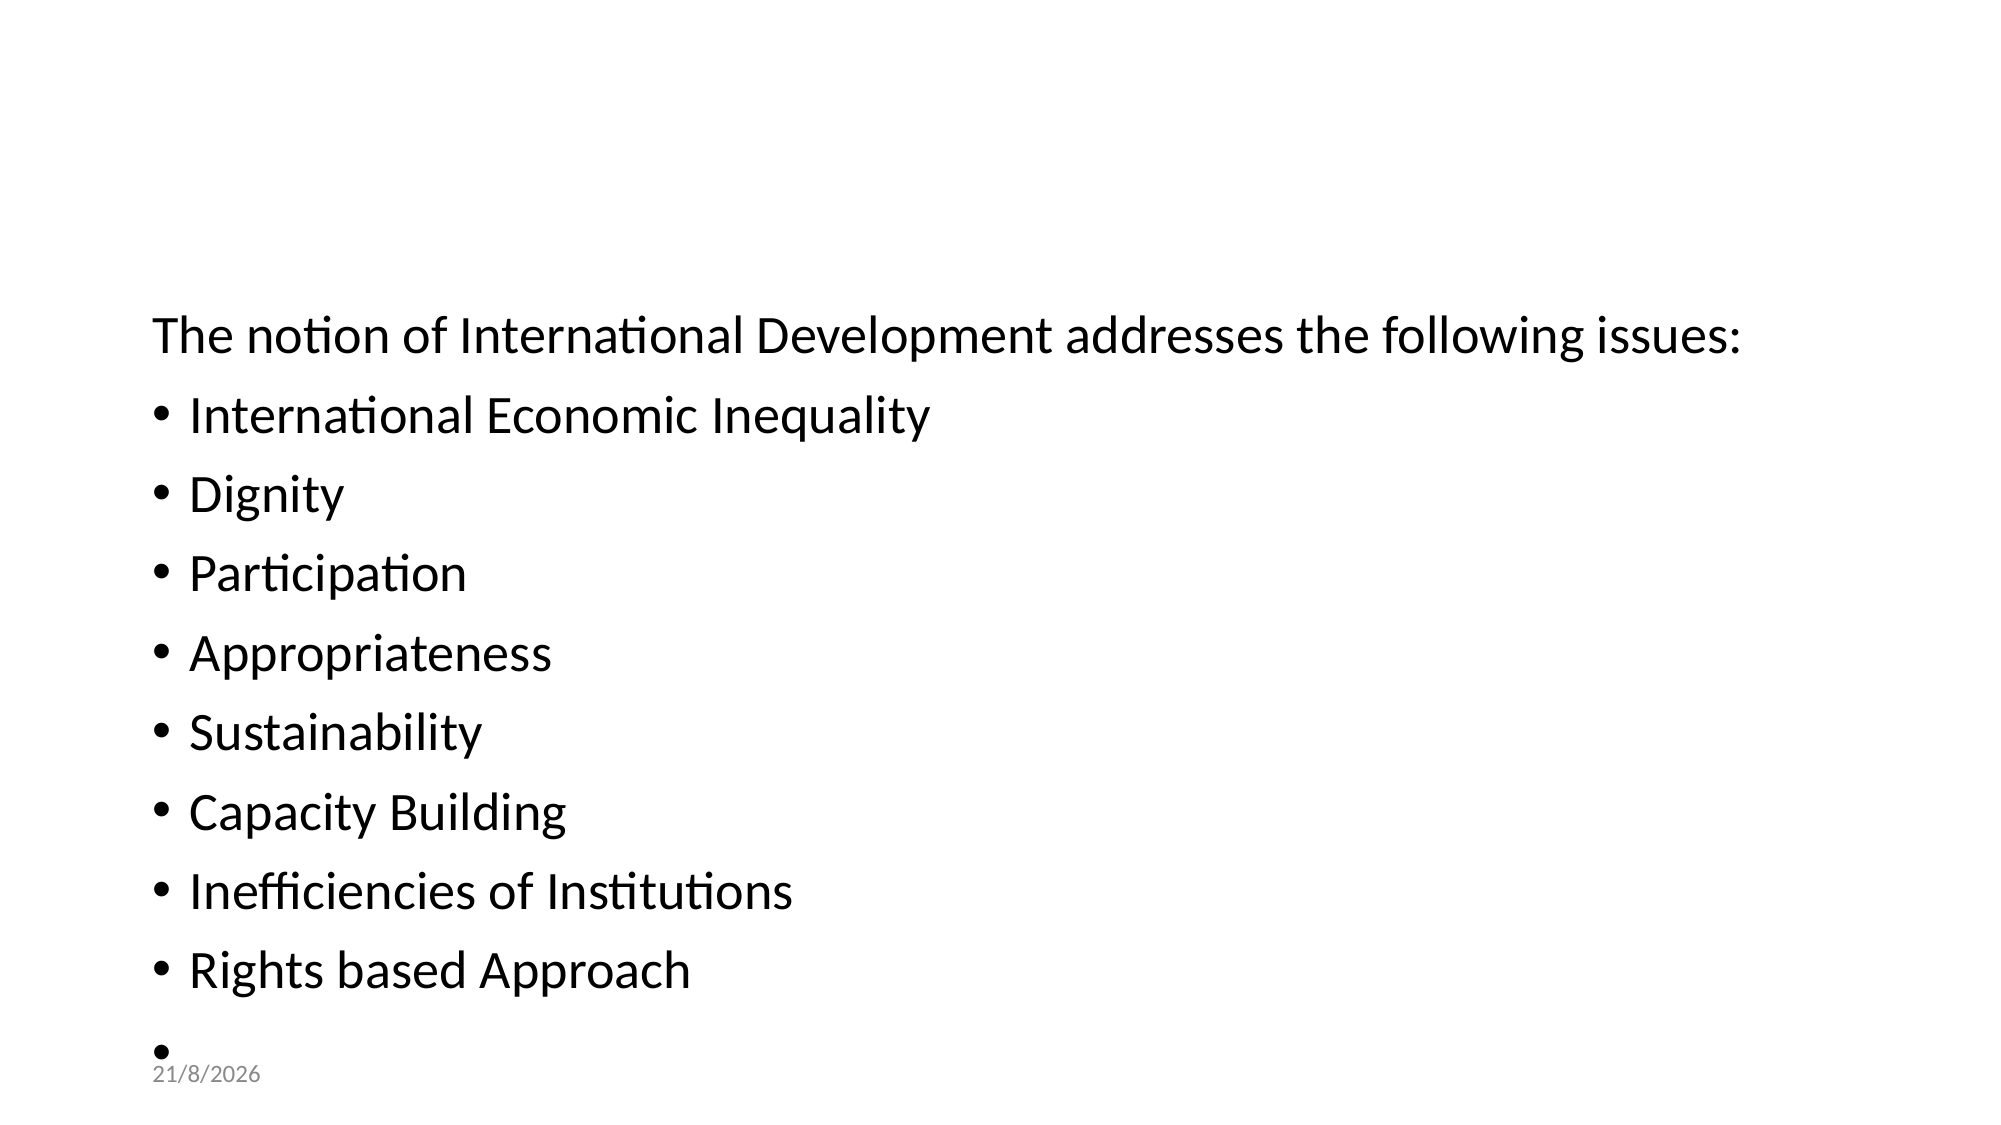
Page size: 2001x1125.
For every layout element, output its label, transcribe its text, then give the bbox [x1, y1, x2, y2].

list The notion of International Development addresses the following issues: International Economic Inequality Dignity Participation Appropriateness Sustainability Capacity Building Inefficiencies of Institutions Rights based Approach [137, 299, 1863, 1014]
text_box 15/3/2022 [137, 1042, 588, 1103]
